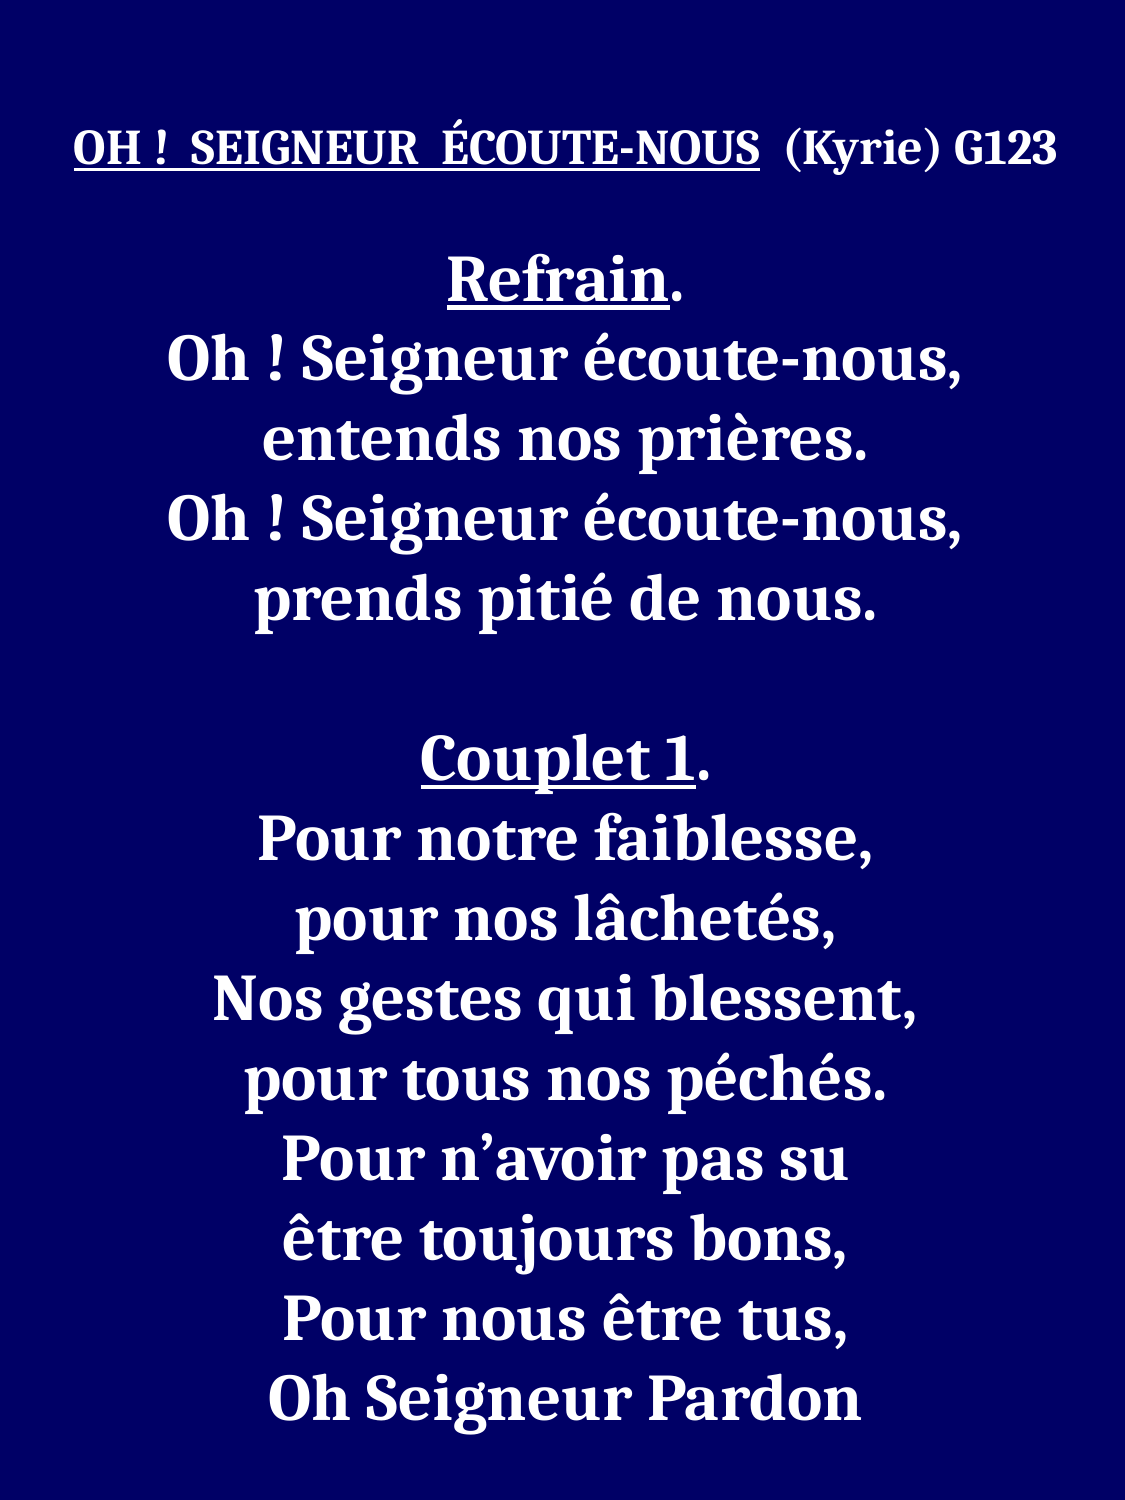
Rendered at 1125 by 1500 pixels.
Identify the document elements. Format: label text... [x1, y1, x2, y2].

text_box OH ! SEIGNEUR ÉCOUTE-NOUS (Kyrie) G123 Refrain. Oh ! Seigneur écoute-nous, entends nos prières. Oh ! Seigneur écoute-nous, prends pitié de nous. Couplet 1. Pour notre faiblesse, pour nos lâchetés, Nos gestes qui blessent, pour tous nos péchés. Pour n’avoir pas su être toujours bons, Pour nous être tus, Oh Seigneur Pardon [31, 76, 1101, 1472]
